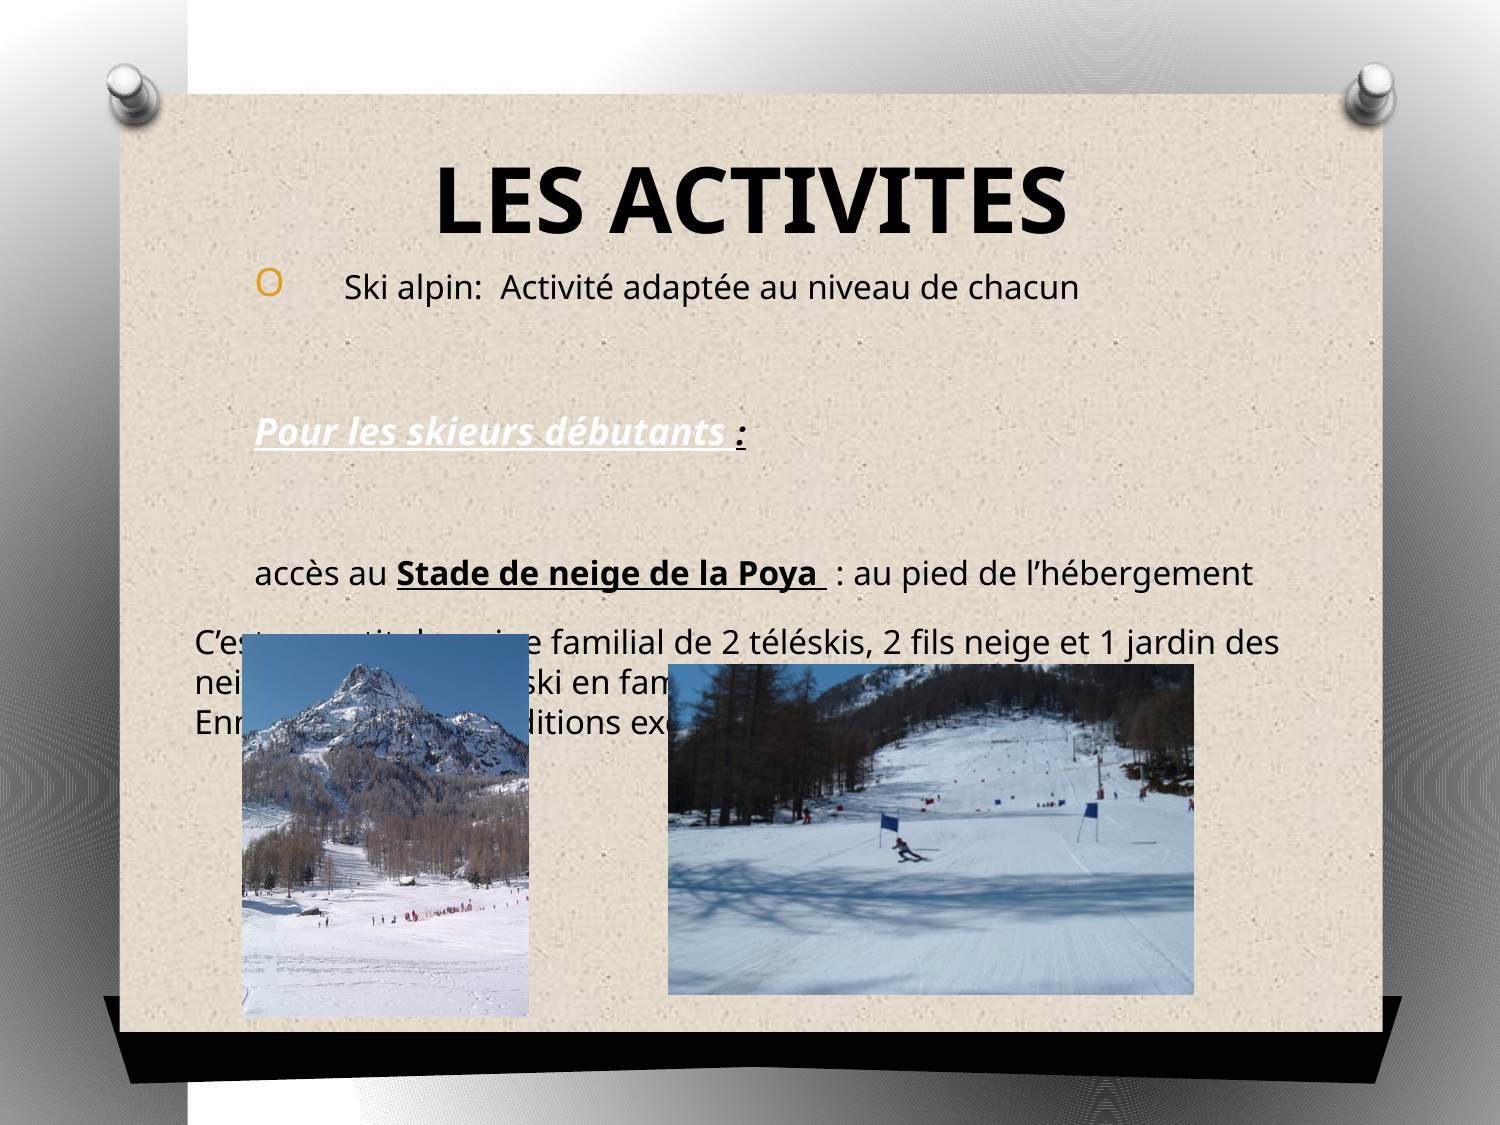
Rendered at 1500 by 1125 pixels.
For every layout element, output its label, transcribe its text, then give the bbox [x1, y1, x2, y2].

title LES ACTIVITES [179, 134, 1323, 234]
list Ski alpin: Activité adaptée au niveau de chacun Pour les skieurs débutants : accès au Stade de neige de la Poya : au pied de l’hébergement C’est un petit domaine familial de 2 téléskis, 2 fils neige et 1 jardin des neiges. Idéal pour le ski en famille (1 bleue, 1 rouge, 1 verte) Enneigement et conditions exceptionnelles [179, 246, 1363, 939]
picture [75, 29, 1439, 1032]
